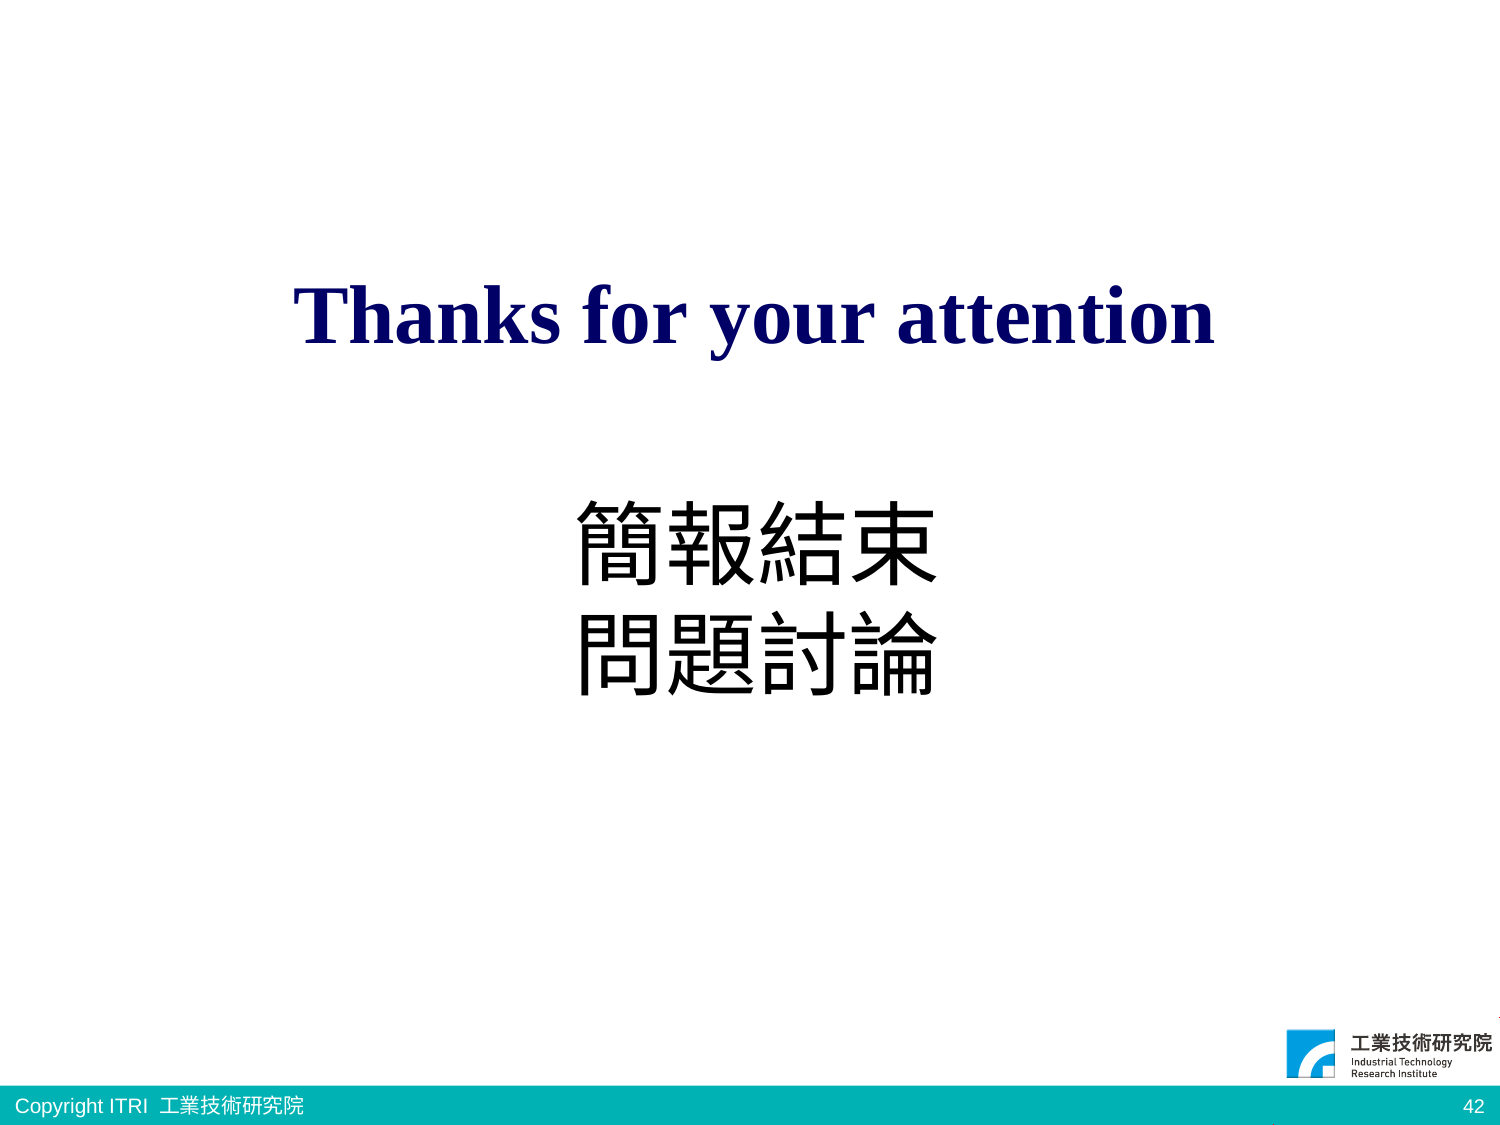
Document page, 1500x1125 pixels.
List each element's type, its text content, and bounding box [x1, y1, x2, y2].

text_box <編號> [1406, 1085, 1500, 1125]
text_box 簡報結束 問題討論 [125, 479, 1390, 716]
text_box Thanks for your attention [278, 252, 1232, 368]
